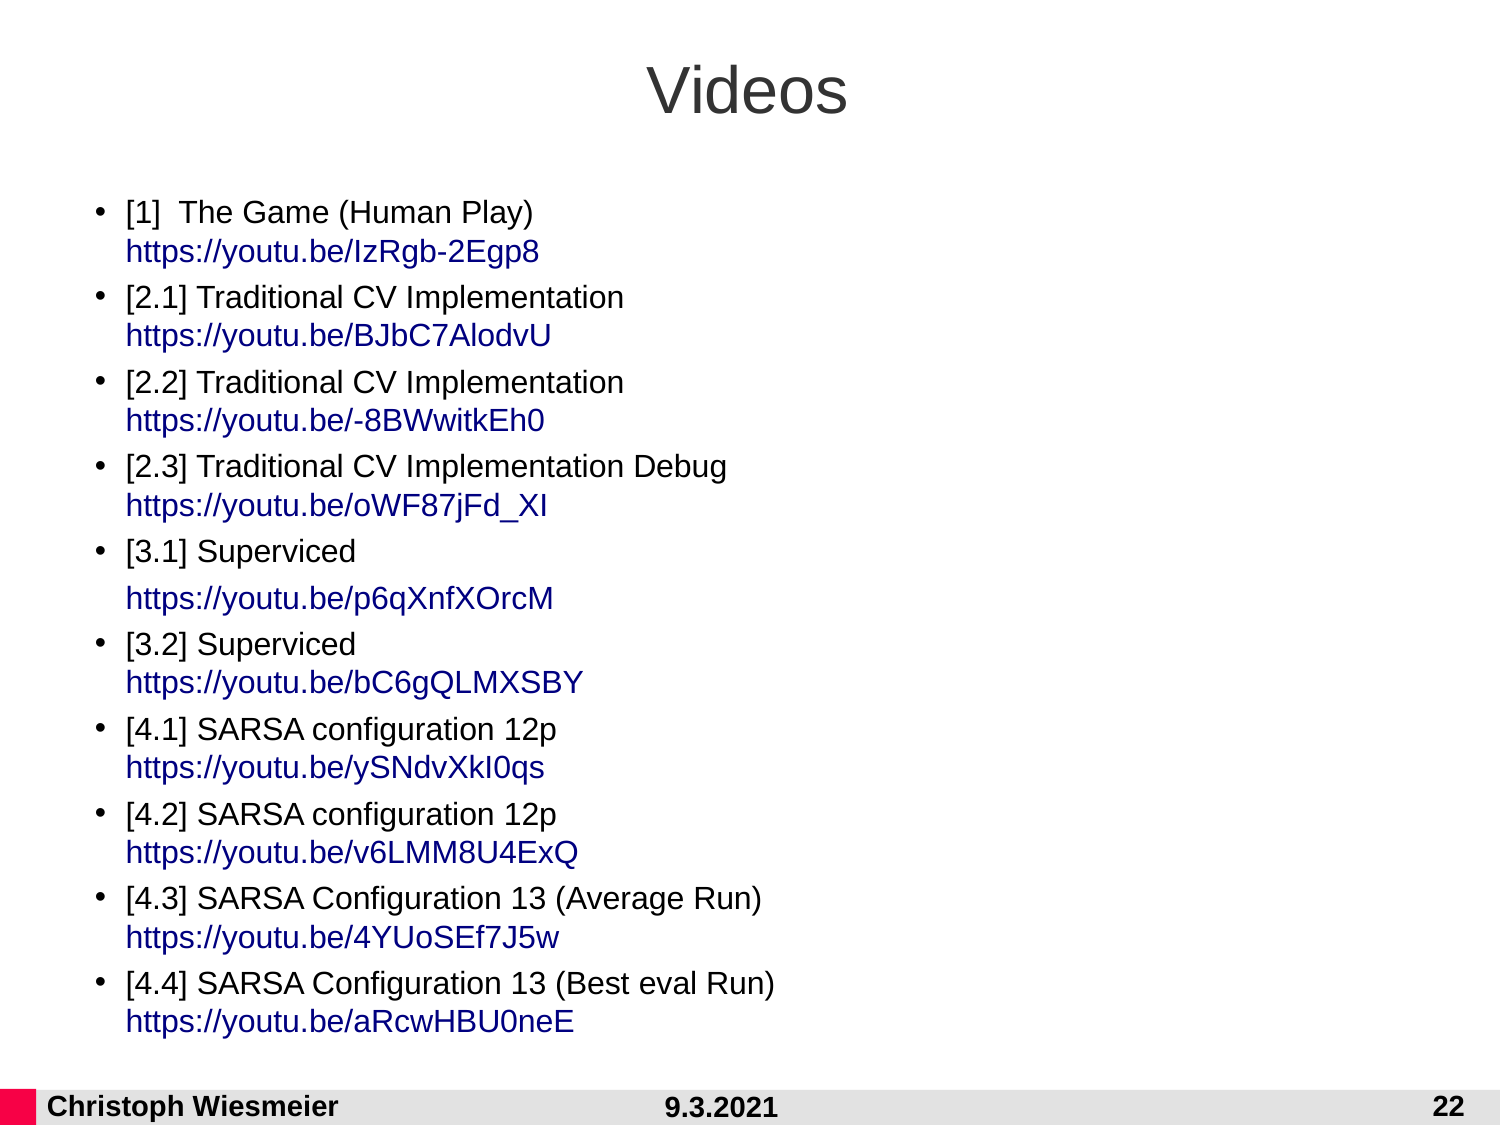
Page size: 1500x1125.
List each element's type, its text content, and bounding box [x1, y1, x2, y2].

list [1] The Game (Human Play) https://youtu.be/IzRgb-2Egp8 [2.1] Traditional CV Implementation https://youtu.be/BJbC7AlodvU [2.2] Traditional CV Implementation https://youtu.be/-8BWwitkEh0 [2.3] Traditional CV Implementation Debug https://youtu.be/oWF87jFd_XI [3.1] Superviced https://youtu.be/p6qXnfXOrcM [3.2] Superviced https://youtu.be/bC6gQLMXSBY [4.1] SARSA configuration 12p https://youtu.be/ySNdvXkI0qs [4.2] SARSA configuration 12p https://youtu.be/v6LMM8U4ExQ [4.3] SARSA Configuration 13 (Average Run) https://youtu.be/4YUoSEf7J5w [4.4] SARSA Configuration 13 (Best eval Run) https://youtu.be/aRcwHBU0neE [79, 184, 1430, 1055]
title Videos [79, 25, 1417, 149]
